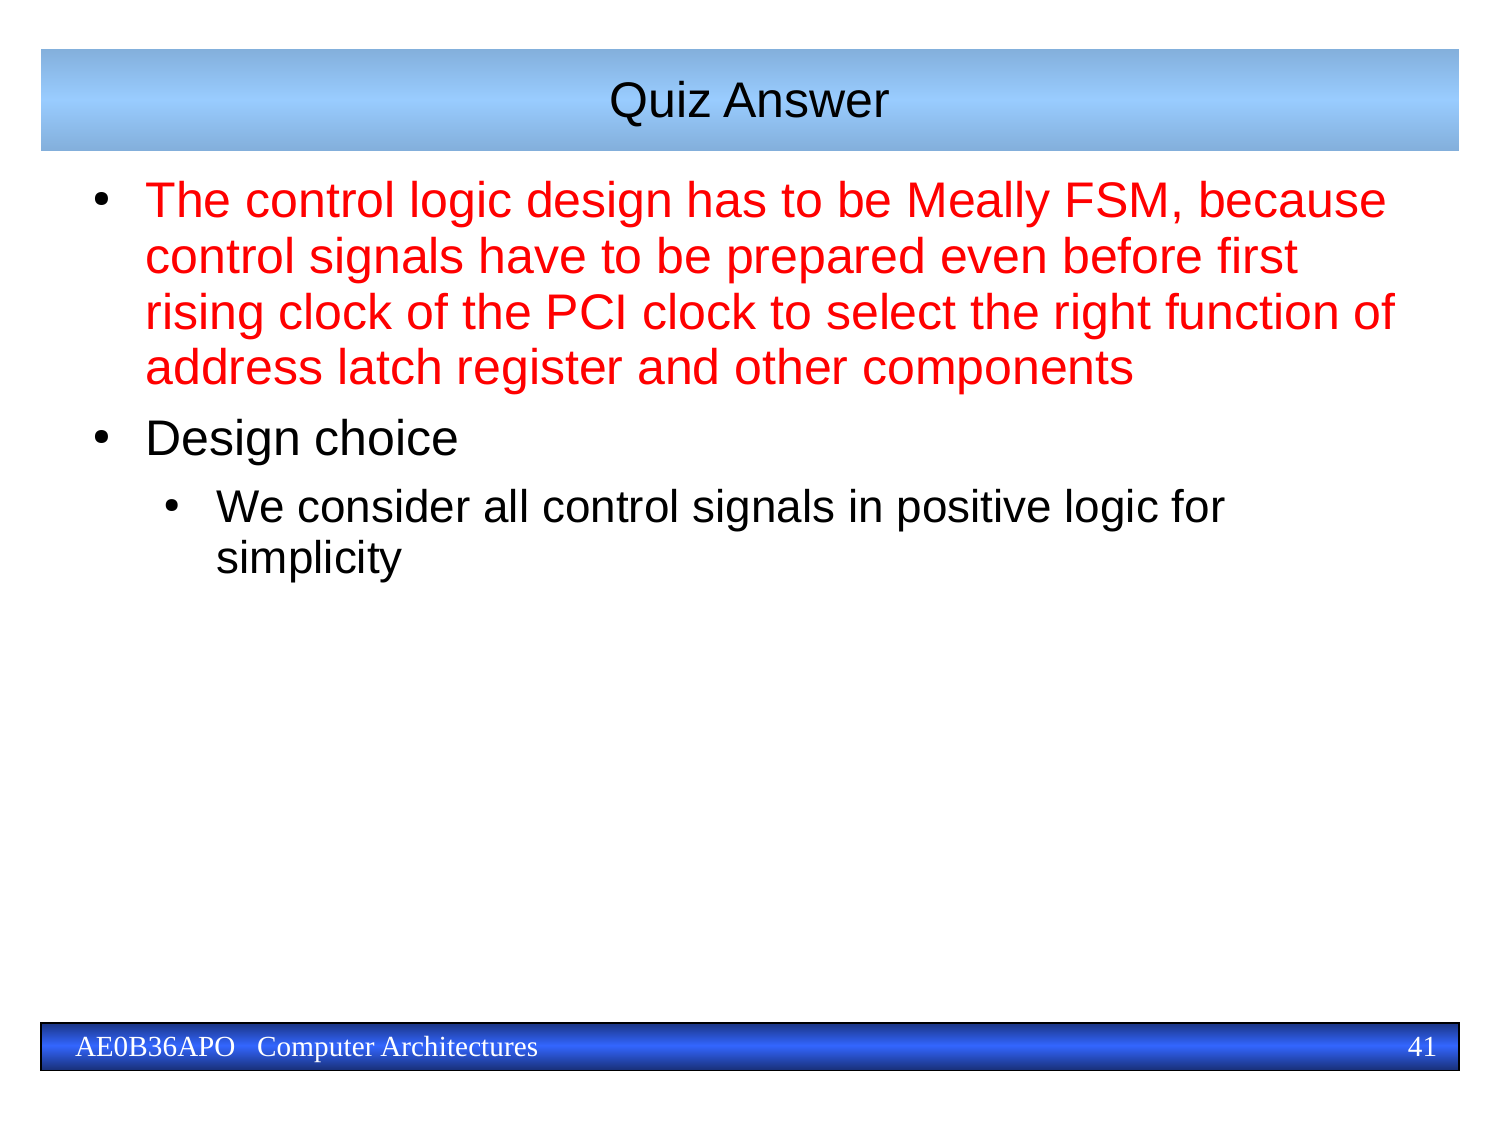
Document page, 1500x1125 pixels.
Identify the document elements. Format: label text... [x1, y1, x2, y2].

list The control logic design has to be Meally FSM, because control signals have to be prepared even before first rising clock of the PCI clock to select the right function of address latch register and other components Design choice We consider all control signals in positive logic for simplicity [75, 172, 1426, 916]
title Quiz Answer [41, 49, 1459, 151]
